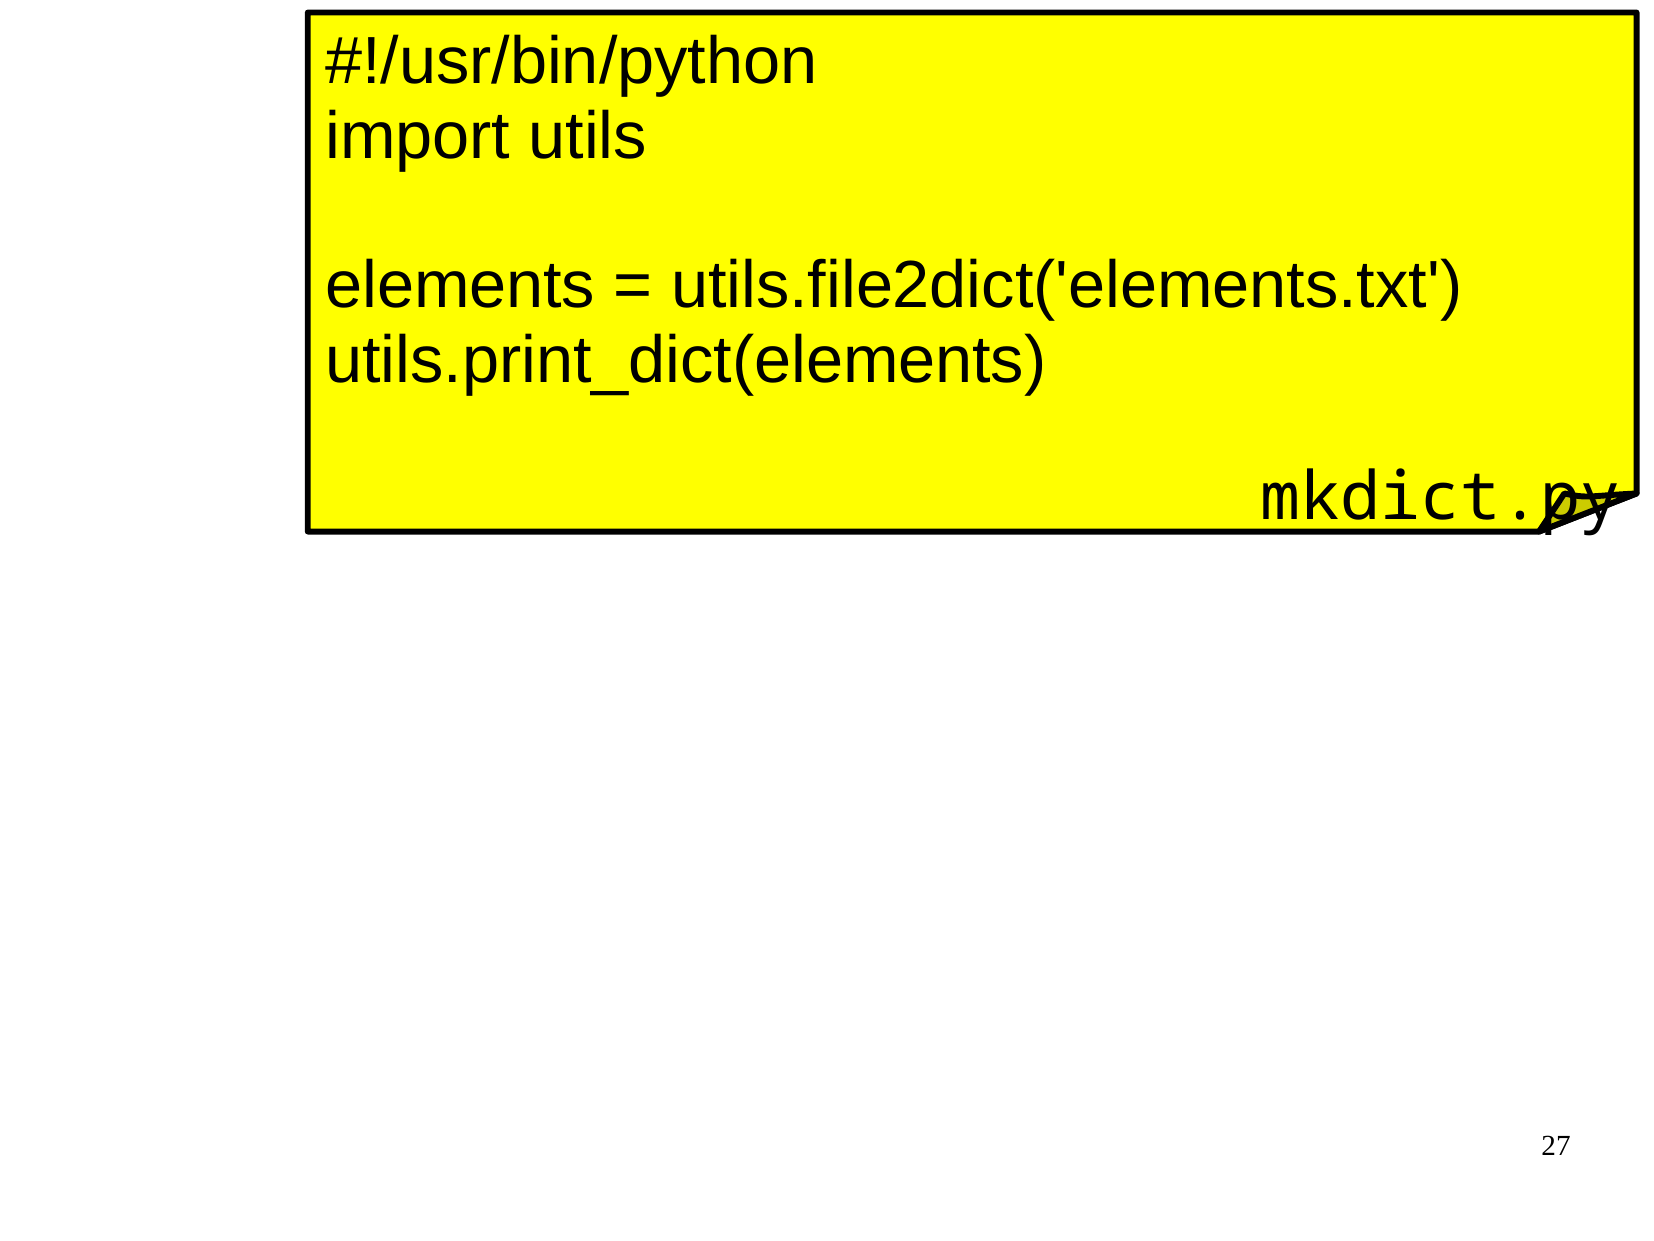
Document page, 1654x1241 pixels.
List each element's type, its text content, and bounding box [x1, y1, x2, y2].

text_box mkdict.py [1245, 441, 1636, 532]
text_box #!/usr/bin/python import utils elements = utils.file2dict('elements.txt') utils.print_dict(elements) [307, 12, 1637, 532]
